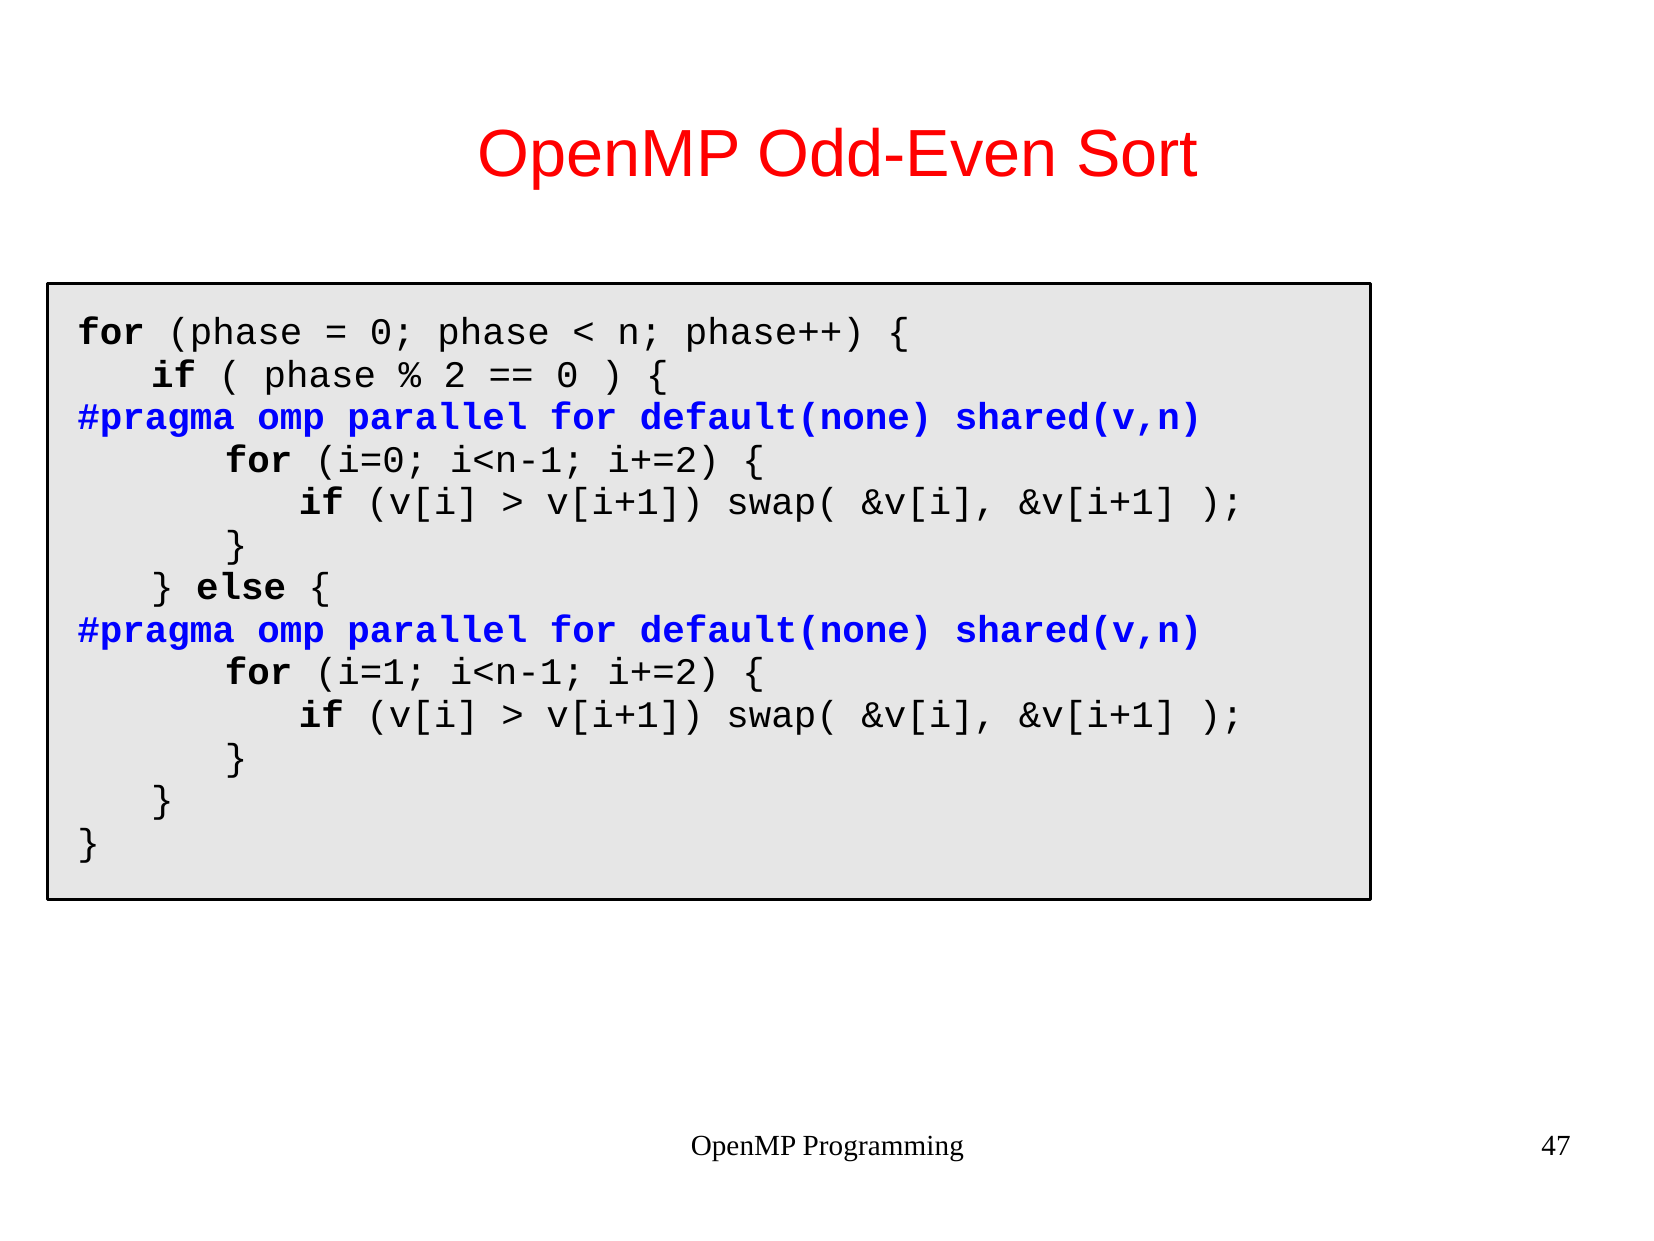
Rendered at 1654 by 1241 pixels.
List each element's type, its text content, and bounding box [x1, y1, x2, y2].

title OpenMP Odd-Even Sort [82, 49, 1571, 257]
text_box for (phase = 0; phase < n; phase++) { if ( phase % 2 == 0 ) { #pragma omp parallel for default(none) shared(v,n) for (i=0; i<n-1; i+=2) { if (v[i] > v[i+1]) swap( &v[i], &v[i+1] ); } } else { #pragma omp parallel for default(none) shared(v,n) for (i=1; i<n-1; i+=2) { if (v[i] > v[i+1]) swap( &v[i], &v[i+1] ); } } } [47, 283, 1371, 900]
